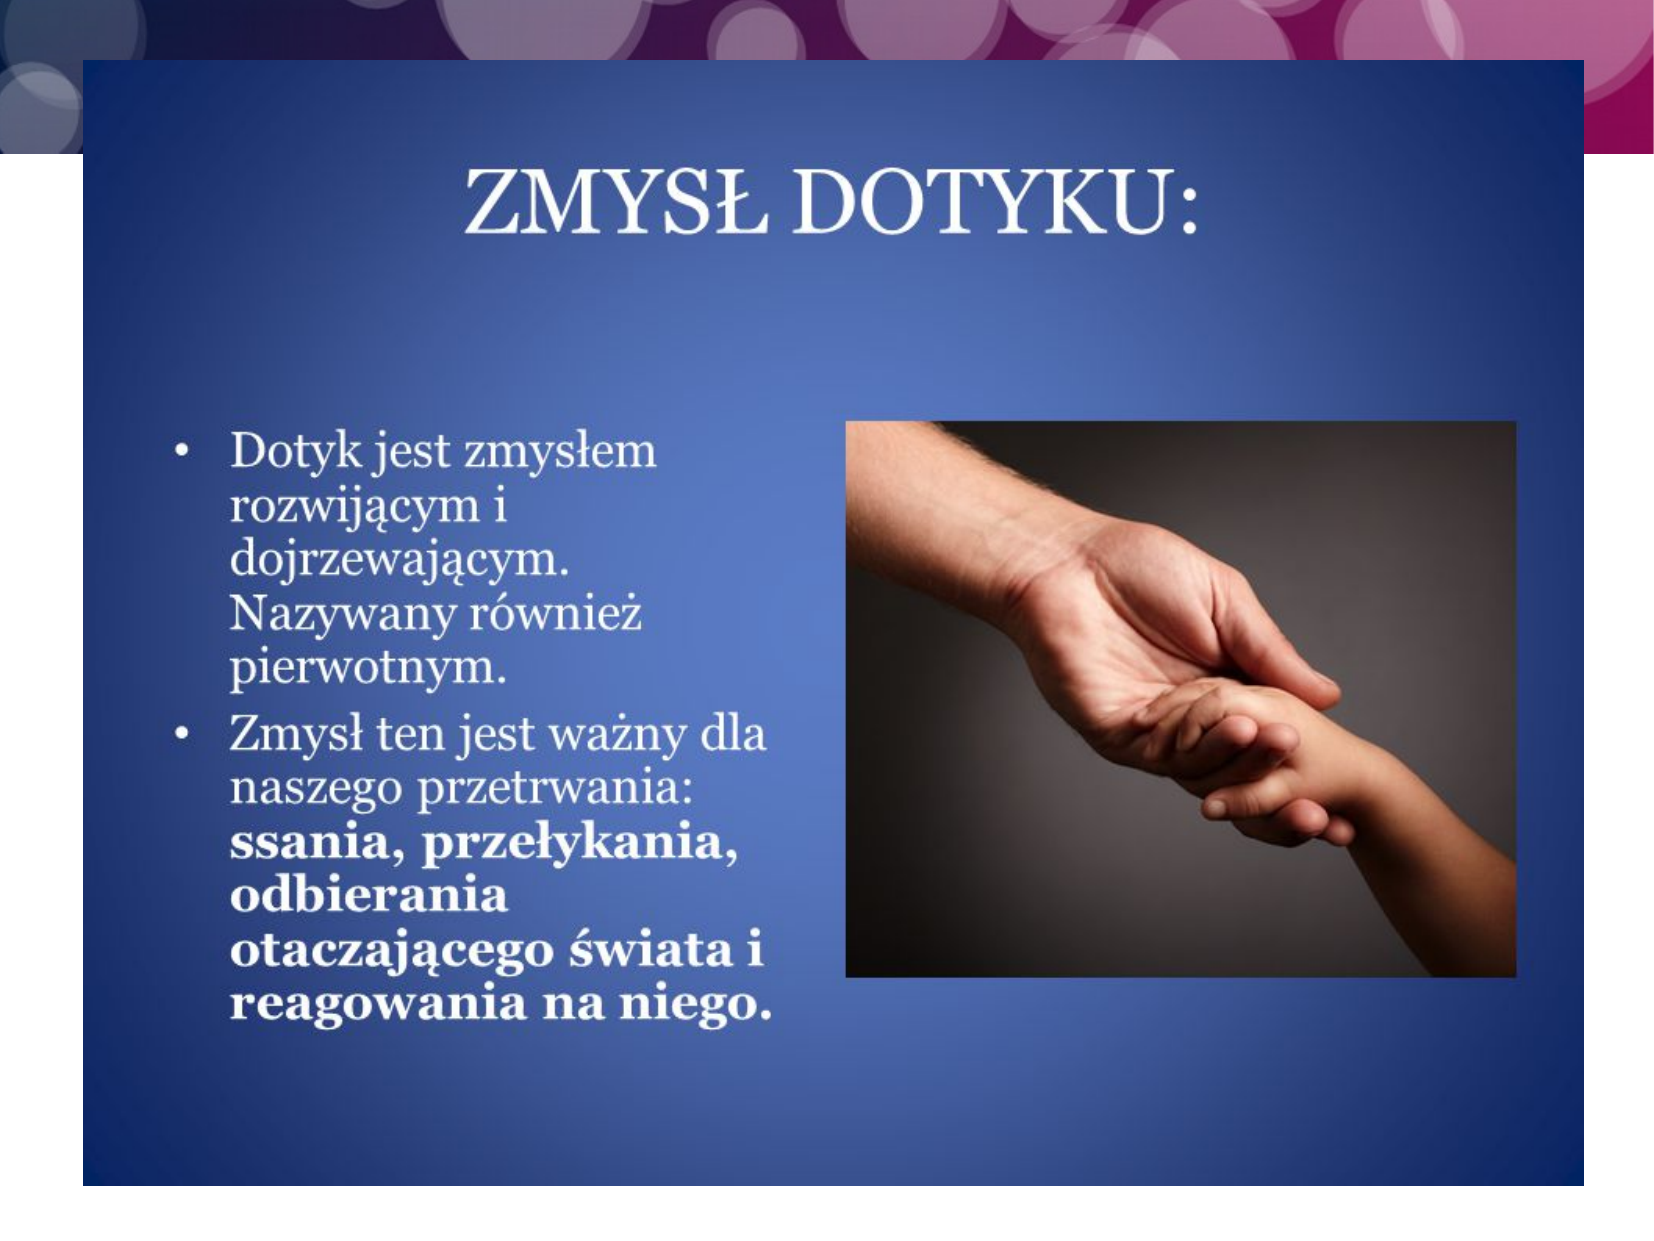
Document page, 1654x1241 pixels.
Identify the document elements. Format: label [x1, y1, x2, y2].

picture [83, 60, 1584, 1186]
